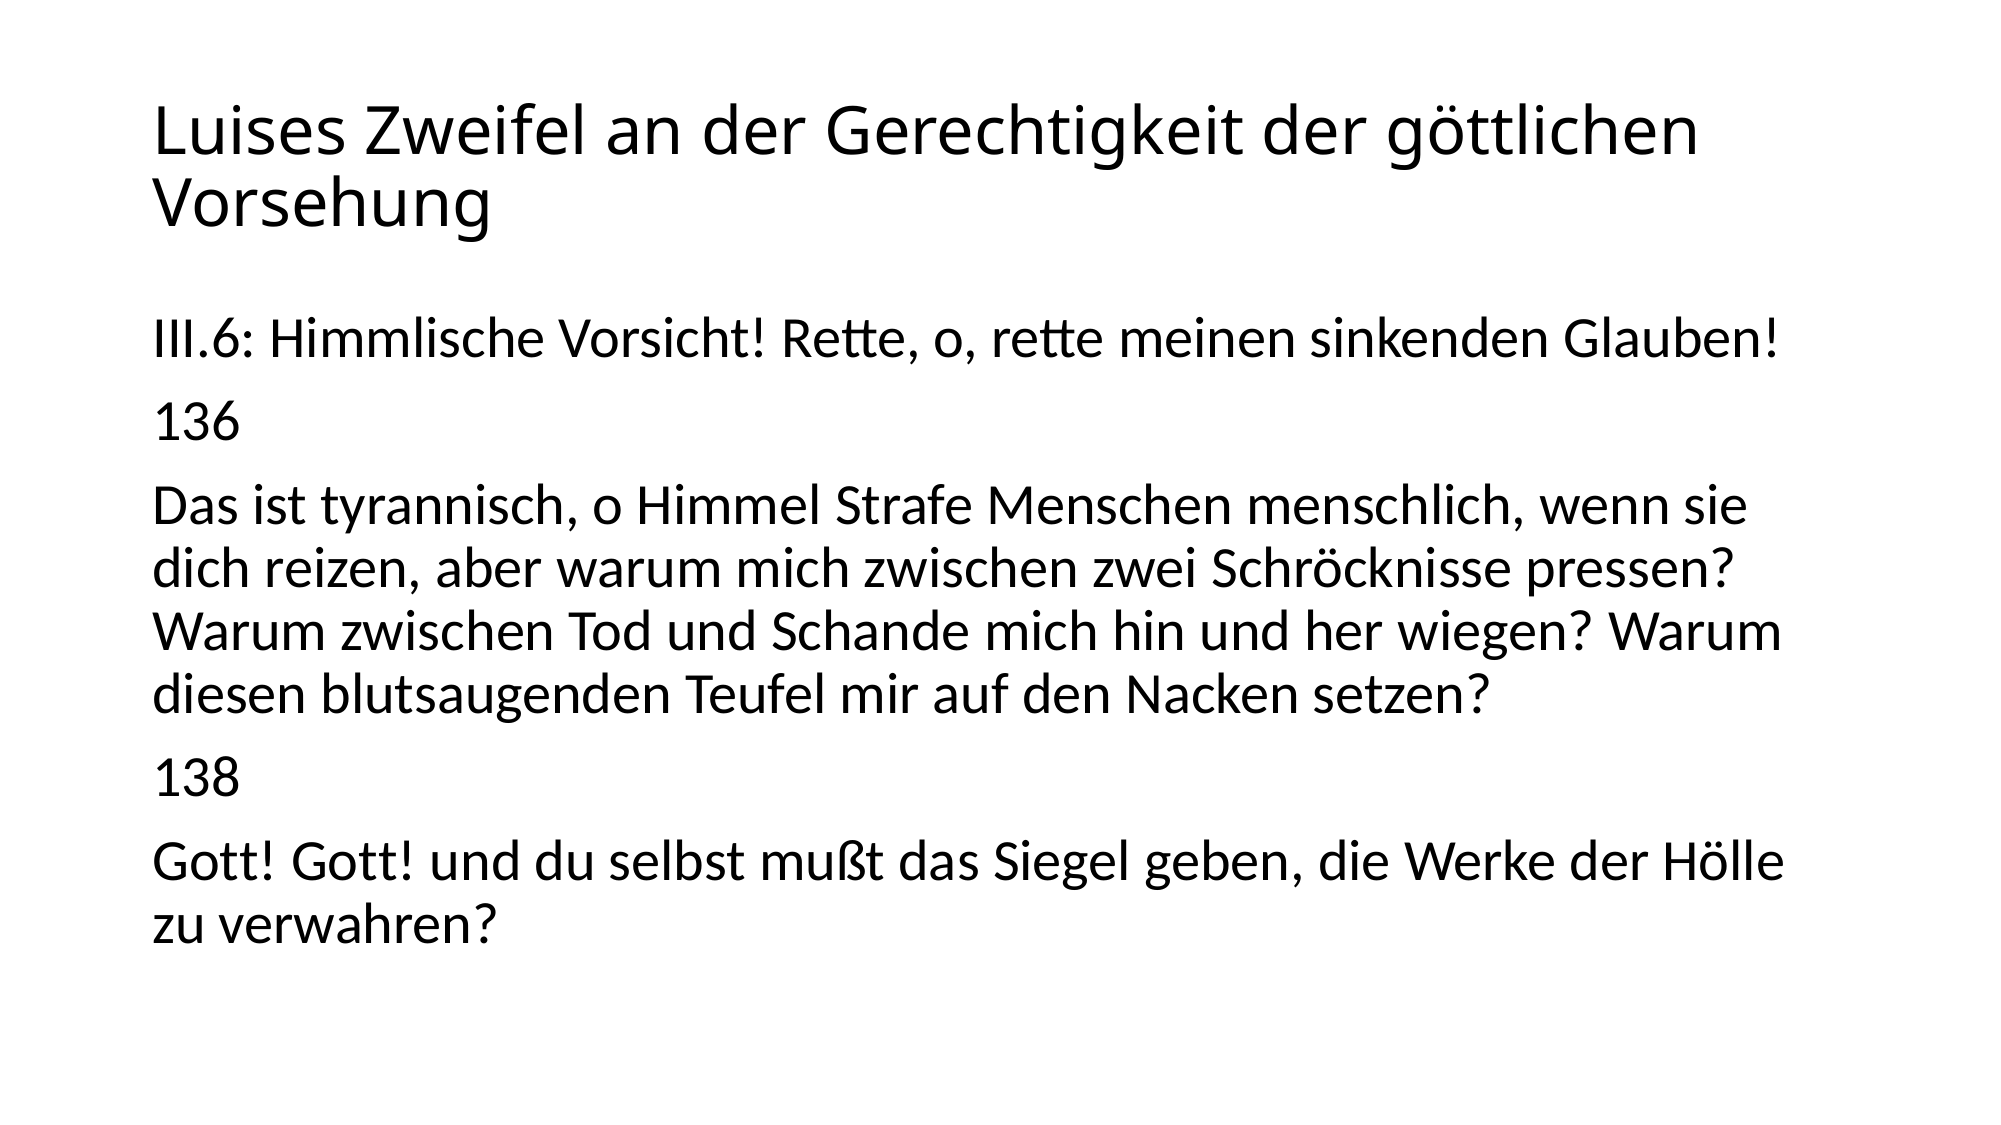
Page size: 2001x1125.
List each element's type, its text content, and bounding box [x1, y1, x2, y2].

title Luises Zweifel an der Gerechtigkeit der göttlichen Vorsehung [137, 59, 1863, 278]
list III.6: Himmlische Vorsicht! Rette, o, rette meinen sinkenden Glauben! 136 Das ist tyrannisch, o Himmel Strafe Menschen menschlich, wenn sie dich reizen, aber warum mich zwischen zwei Schröcknisse pressen? Warum zwischen Tod und Schande mich hin und her wiegen? Warum diesen blutsaugenden Teufel mir auf den Nacken setzen? 138 Gott! Gott! und du selbst mußt das Siegel geben, die Werke der Hölle zu verwahren? [137, 299, 1863, 1014]
